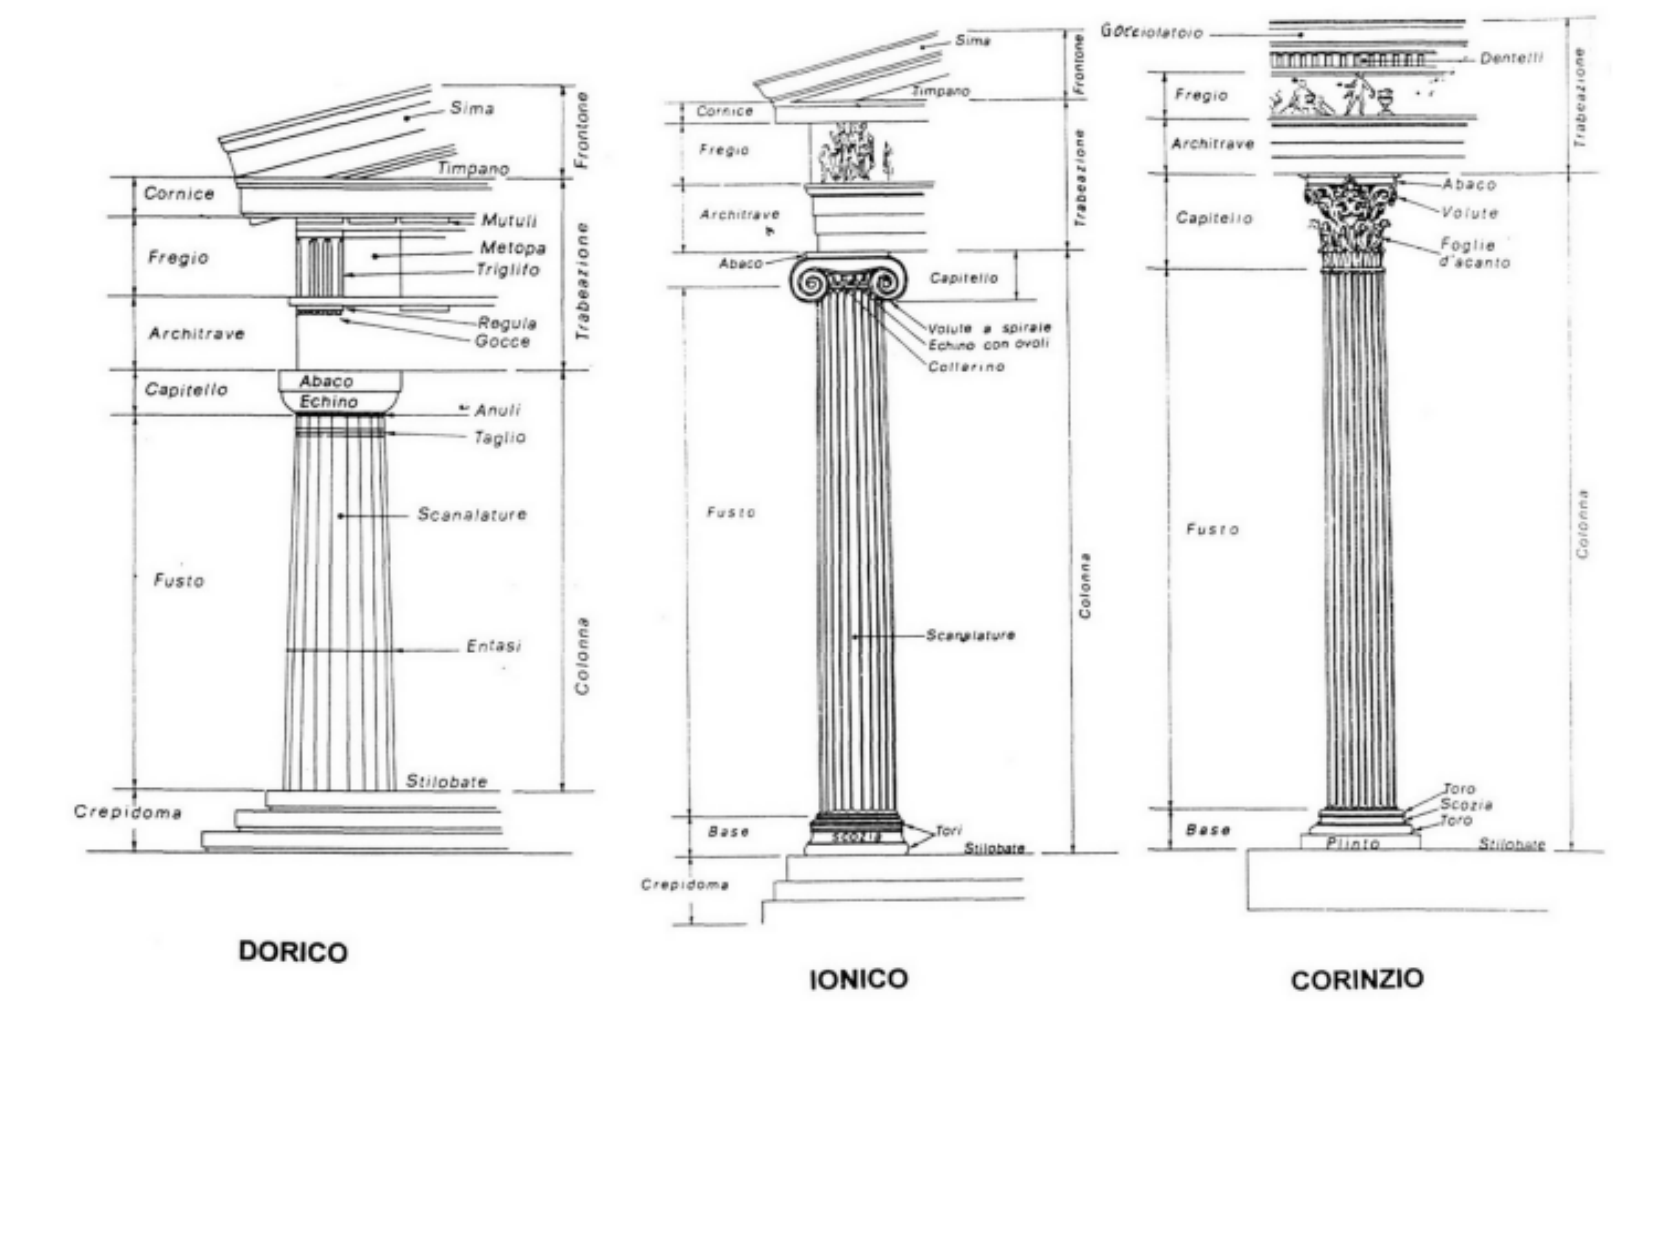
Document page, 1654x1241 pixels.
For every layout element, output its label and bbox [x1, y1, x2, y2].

picture [9, 5, 1654, 1052]
